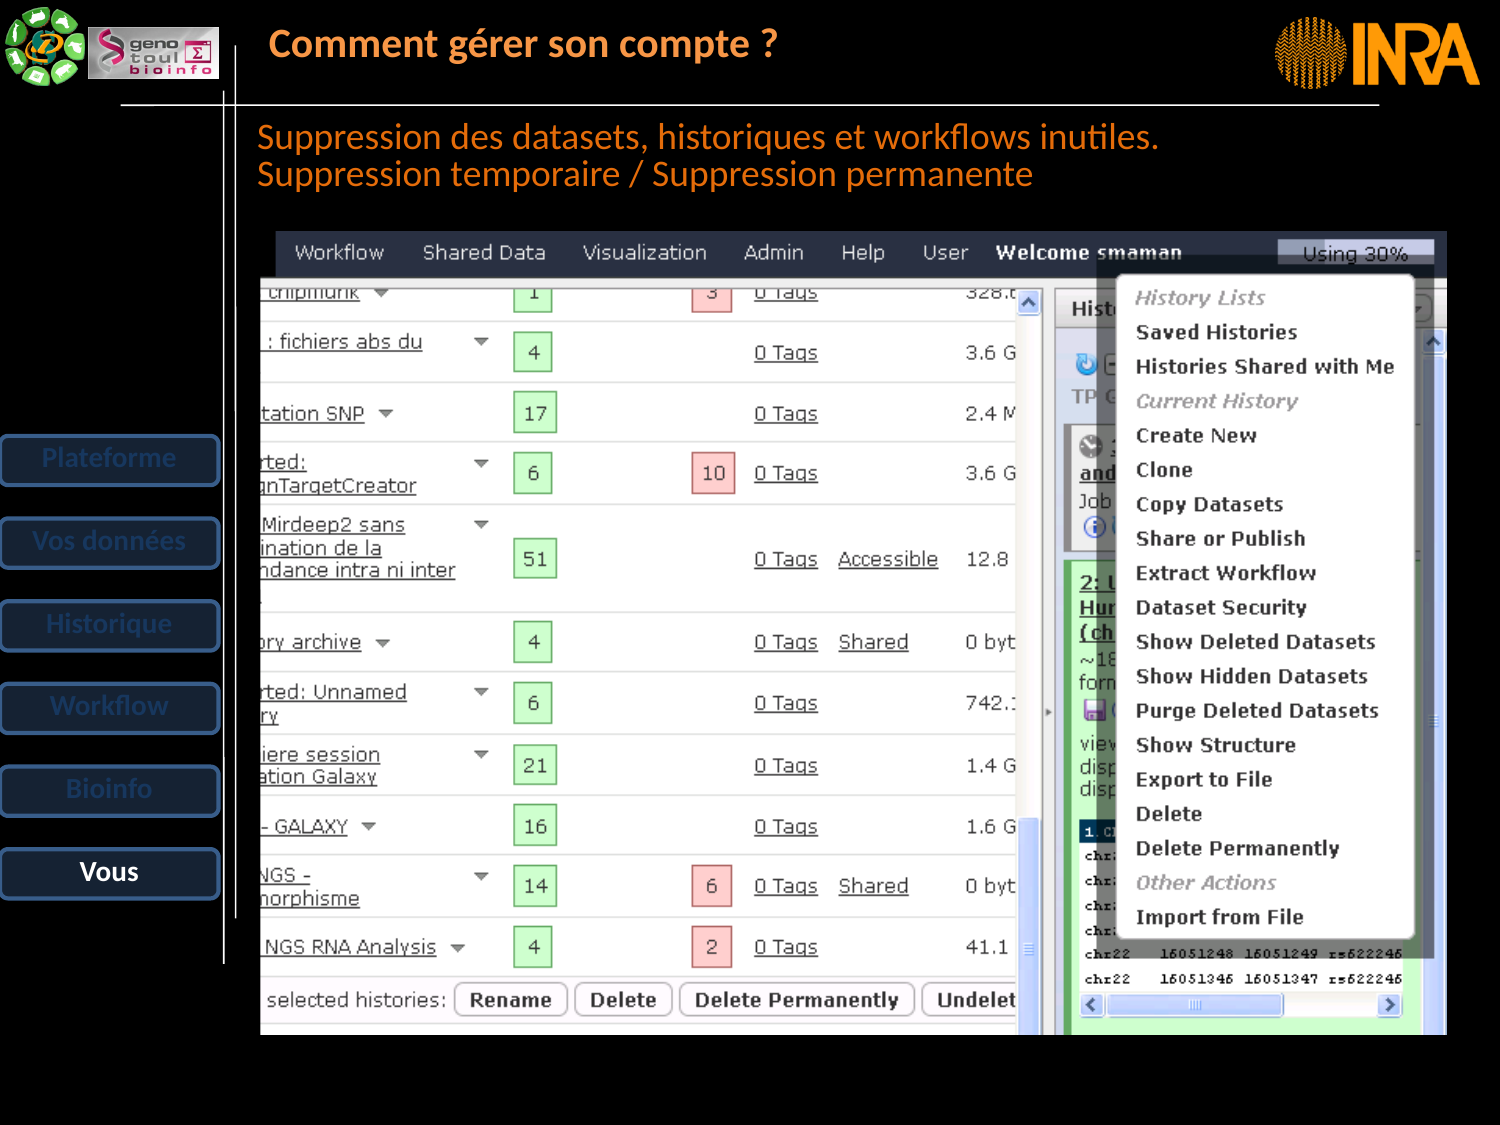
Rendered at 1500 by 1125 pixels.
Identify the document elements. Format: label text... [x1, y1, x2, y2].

text_box Comment gérer son compte ? [253, 19, 1424, 86]
text_box Plateforme [0, 435, 219, 486]
text_box Suppression des datasets, historiques et workflows inutiles. Suppression temporaire / Suppression permanente [242, 114, 1447, 204]
text_box Workflow [0, 683, 219, 734]
text_box Bioinfo [0, 766, 219, 816]
picture [260, 231, 1447, 1035]
text_box Historique [0, 601, 219, 651]
text_box Vous [0, 849, 219, 899]
text_box Vos données [0, 518, 219, 568]
